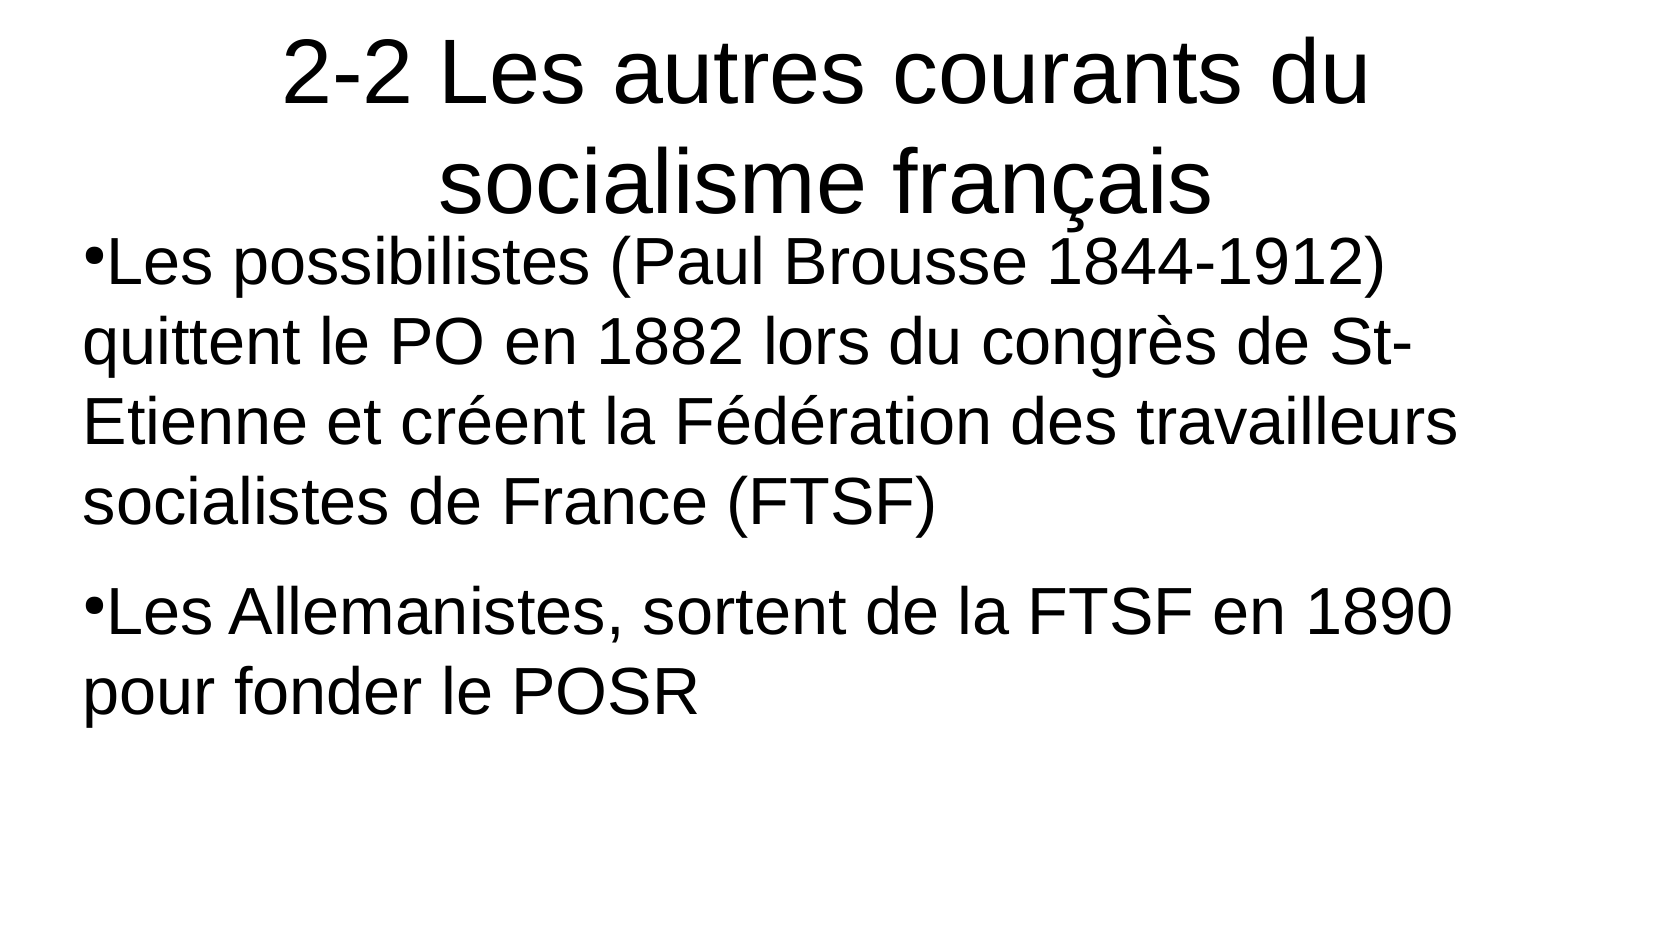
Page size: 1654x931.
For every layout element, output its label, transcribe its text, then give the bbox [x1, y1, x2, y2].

list Les possibilistes (Paul Brousse 1844-1912) quittent le PO en 1882 lors du congrès de St-Etienne et créent la Fédération des travailleurs socialistes de France (FTSF) Les Allemanistes, sortent de la FTSF en 1890 pour fonder le POSR [82, 217, 1571, 758]
title 2-2 Les autres courants du socialisme français [82, 12, 1571, 217]
